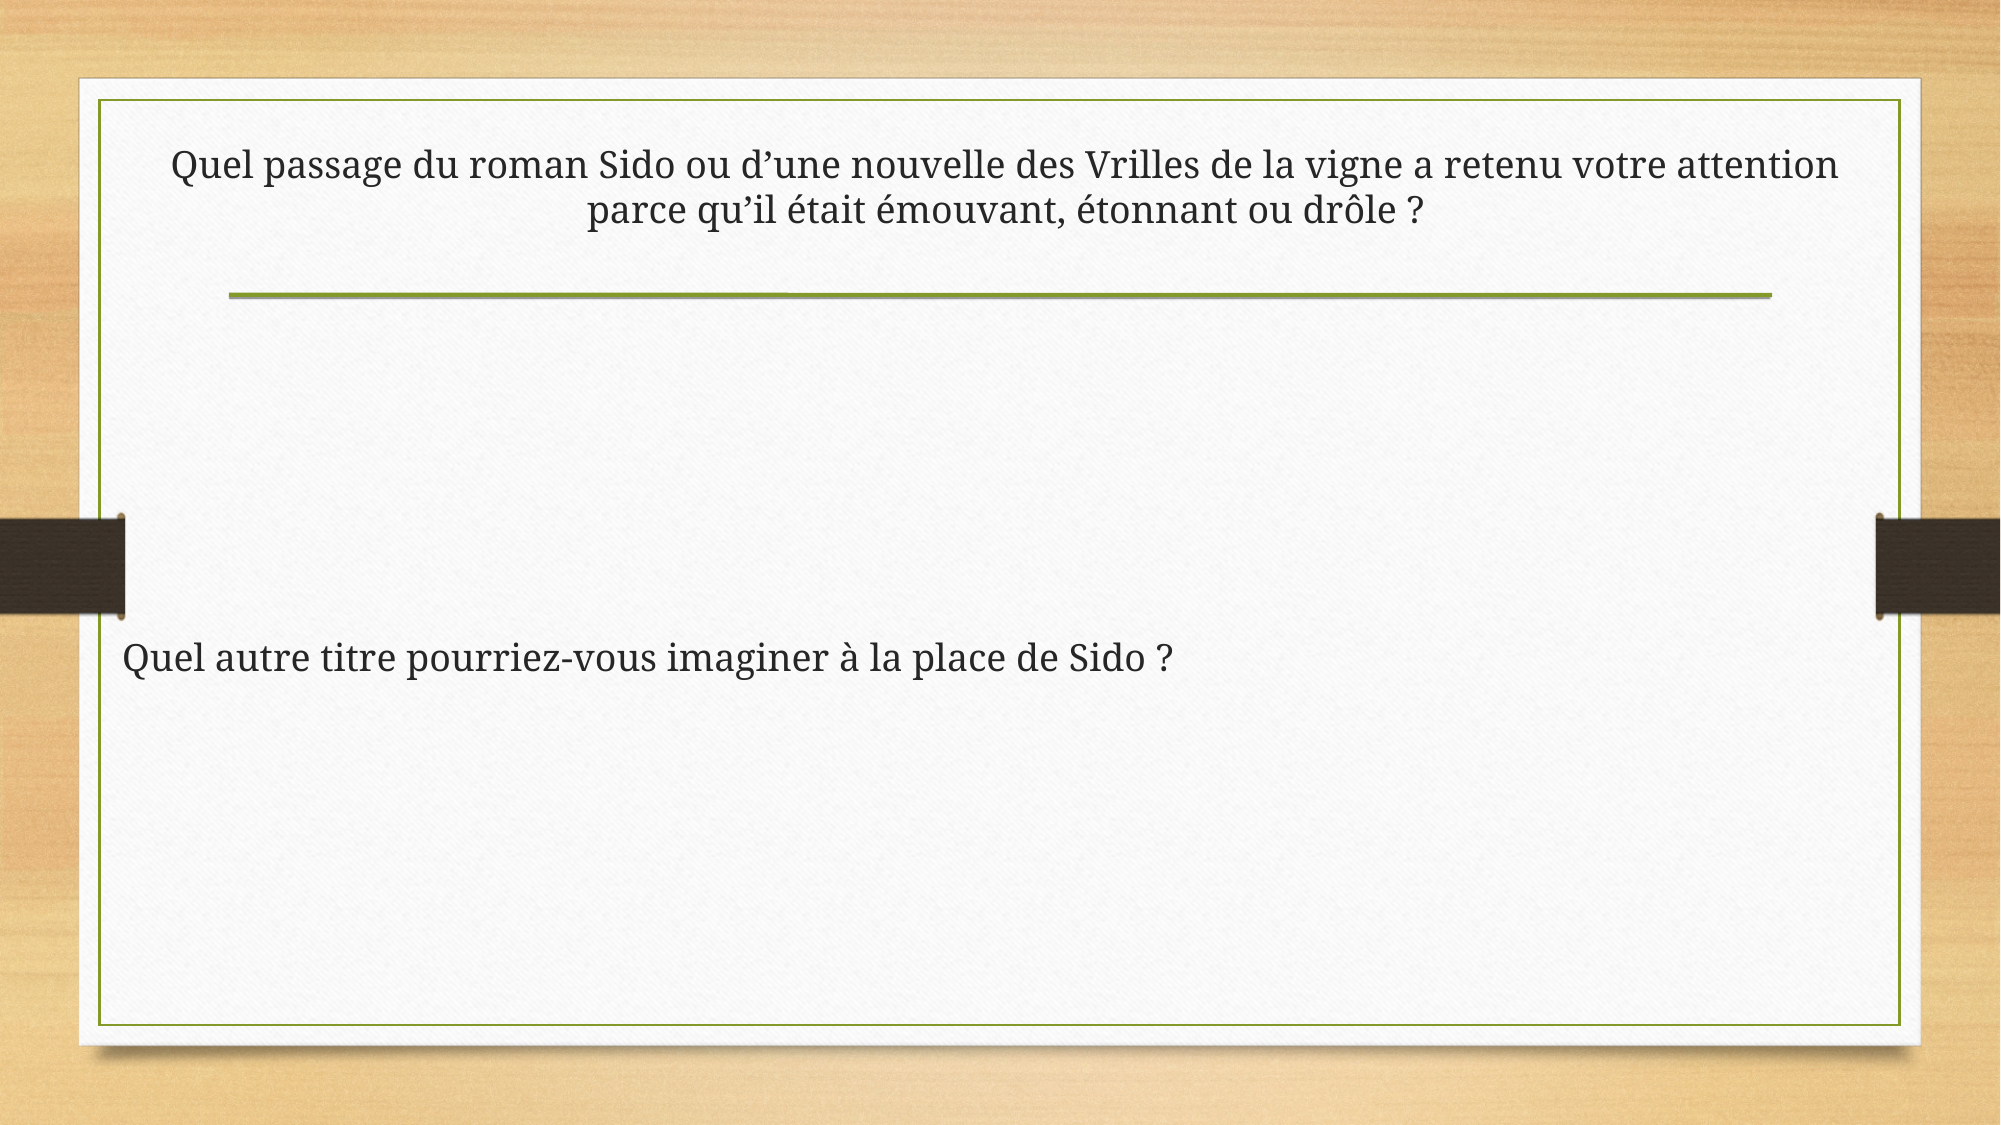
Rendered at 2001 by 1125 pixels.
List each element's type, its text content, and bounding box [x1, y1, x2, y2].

text_box Quel autre titre pourriez-vous imaginer à la place de Sido ? [107, 626, 1906, 706]
text_box Quel passage du roman Sido ou d’une nouvelle des Vrilles de la vigne a retenu votre attention parce qu’il était émouvant, étonnant ou drôle ? [107, 133, 1906, 213]
